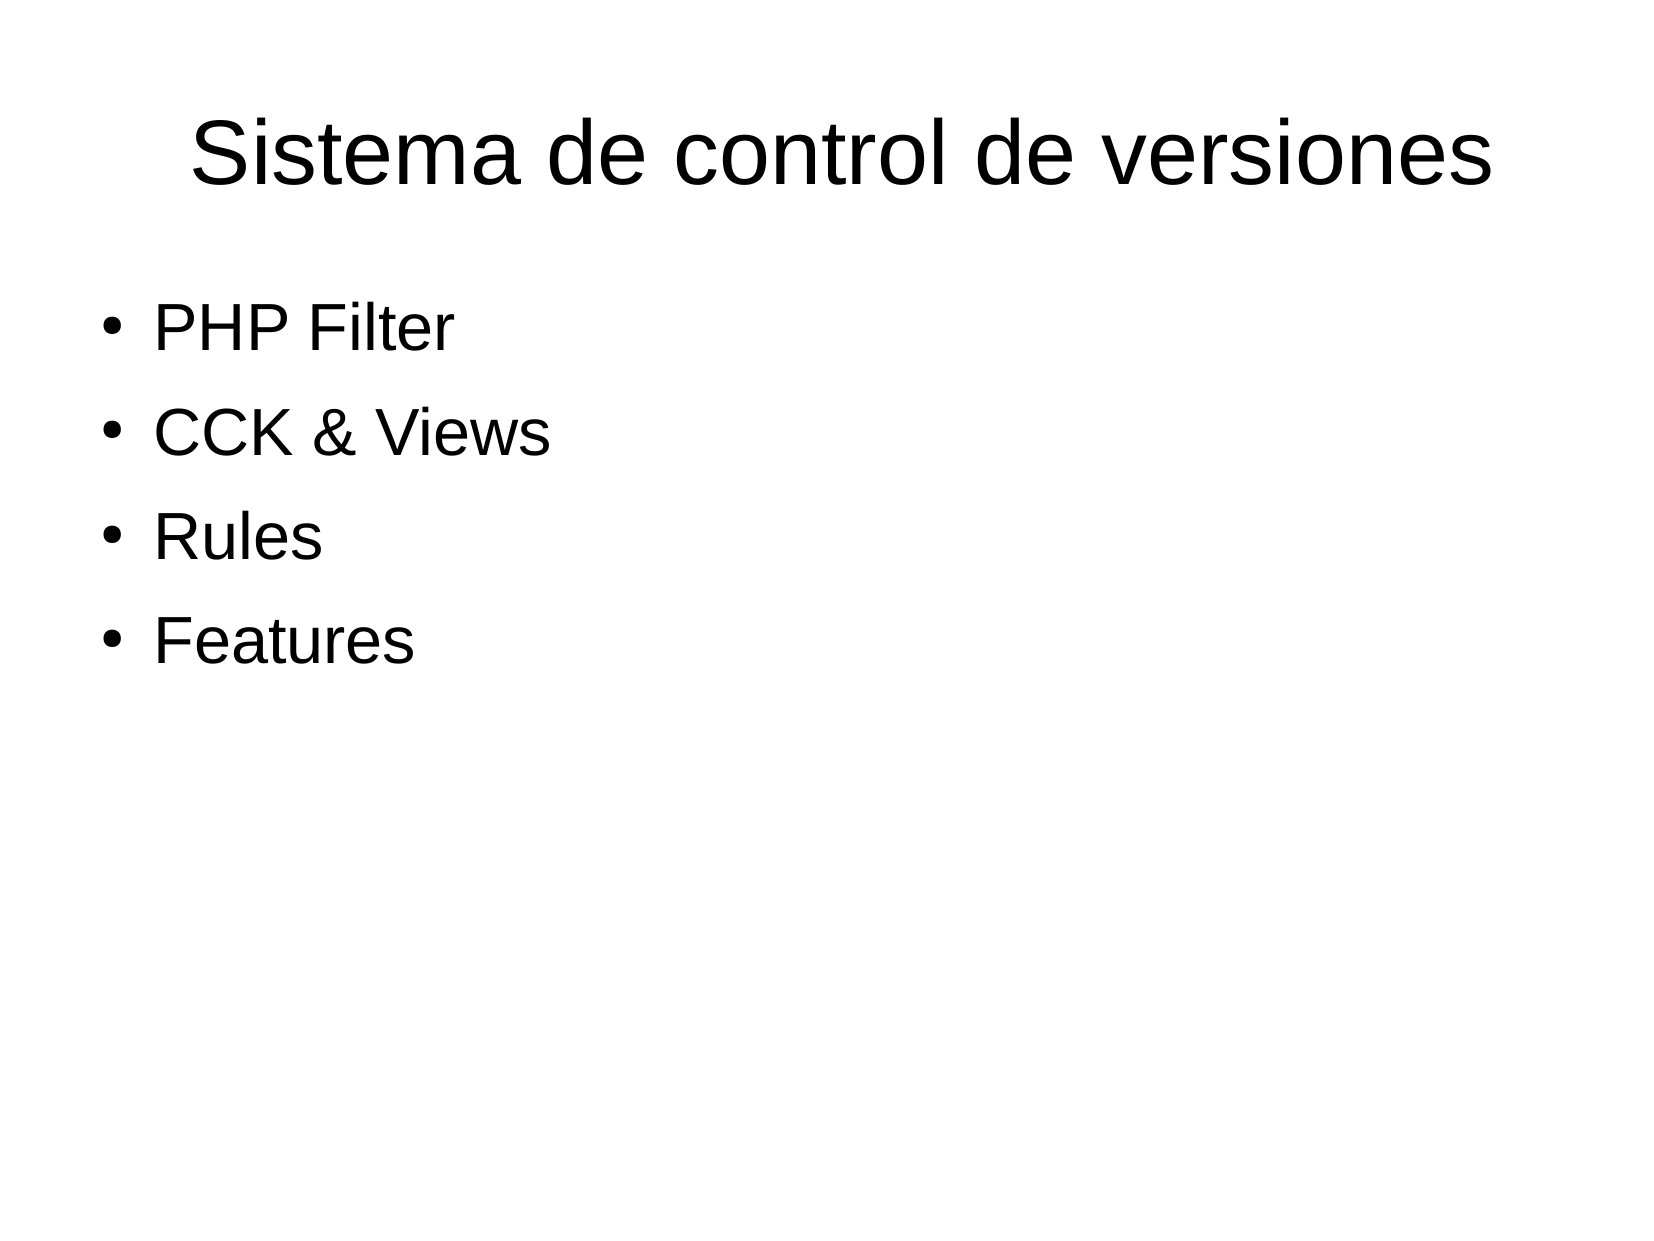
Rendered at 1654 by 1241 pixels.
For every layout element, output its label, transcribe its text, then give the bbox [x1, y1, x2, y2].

title Sistema de control de versiones [82, 56, 1571, 250]
list PHP Filter CCK & Views Rules Features [82, 290, 1571, 1109]
